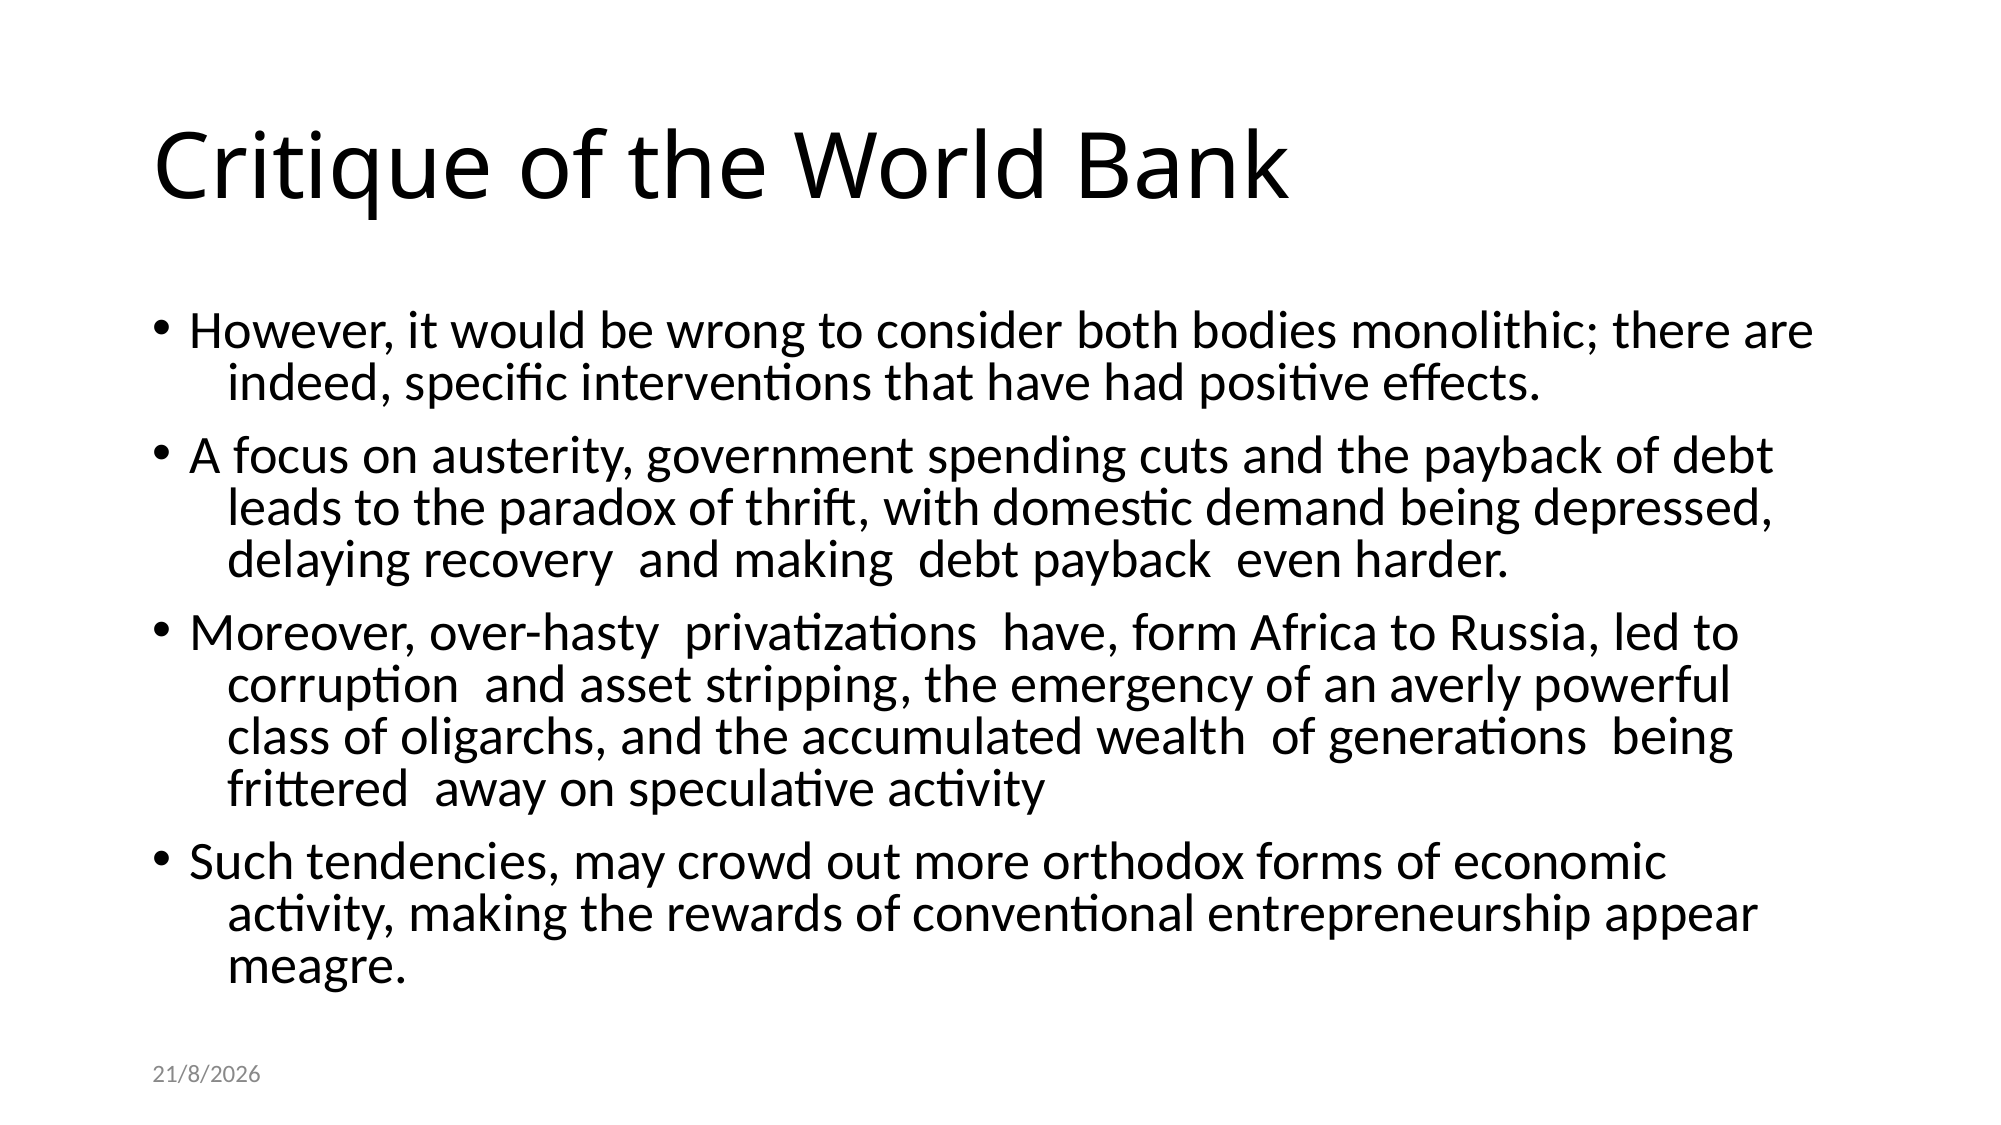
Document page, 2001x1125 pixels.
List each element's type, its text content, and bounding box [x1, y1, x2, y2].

list However, it would be wrong to consider both bodies monolithic; there are indeed, specific interventions that have had positive effects. A focus on austerity, government spending cuts and the payback of debt leads to the paradox of thrift, with domestic demand being depressed, delaying recovery and making debt payback even harder. Moreover, over-hasty privatizations have, form Africa to Russia, led to corruption and asset stripping, the emergency of an averly powerful class of oligarchs, and the accumulated wealth of generations being frittered away on speculative activity Such tendencies, may crowd out more orthodox forms of economic activity, making the rewards of conventional entrepreneurship appear meagre. [137, 299, 1863, 1014]
title Critique of the World Bank [137, 59, 1863, 278]
text_box 15/3/2022 [137, 1042, 588, 1103]
